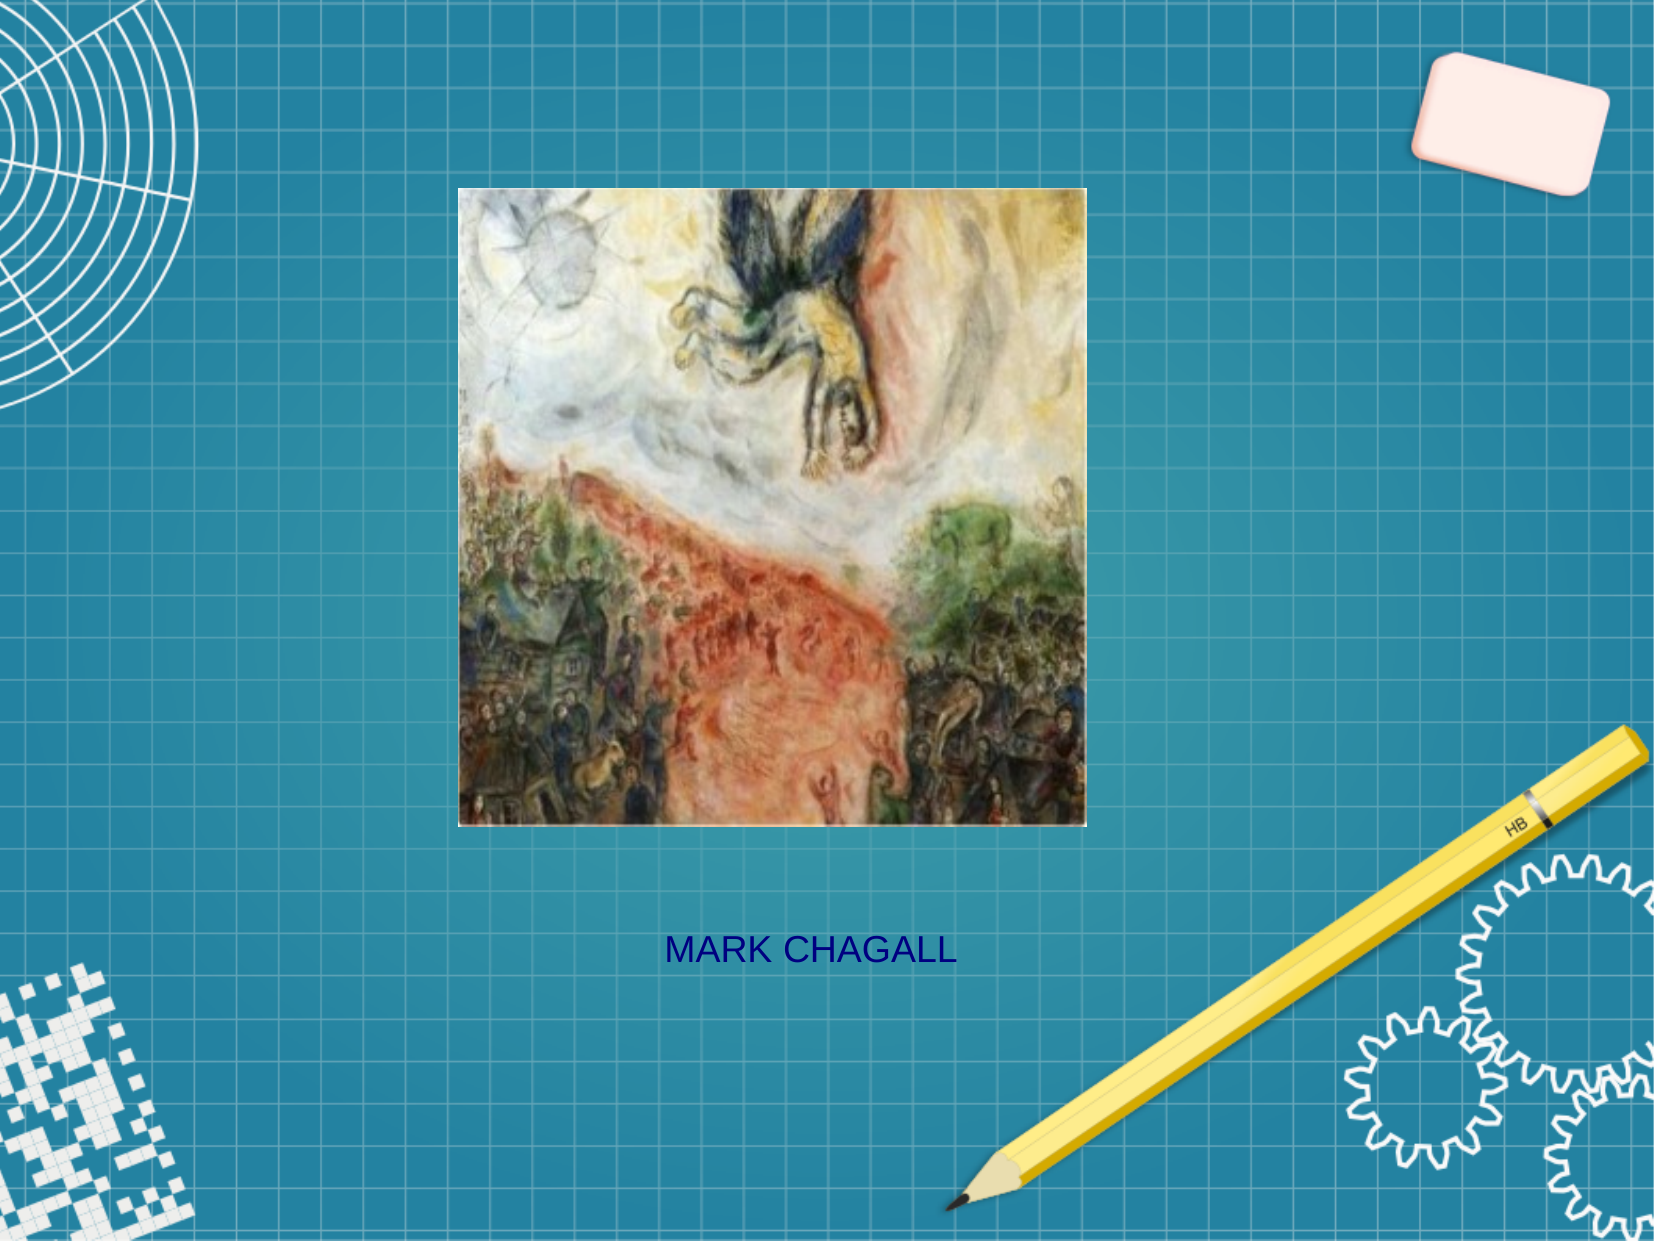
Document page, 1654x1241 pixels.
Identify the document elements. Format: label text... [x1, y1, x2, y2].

text_box MARK CHAGALL [649, 921, 973, 979]
picture [0, 0, 1654, 1241]
